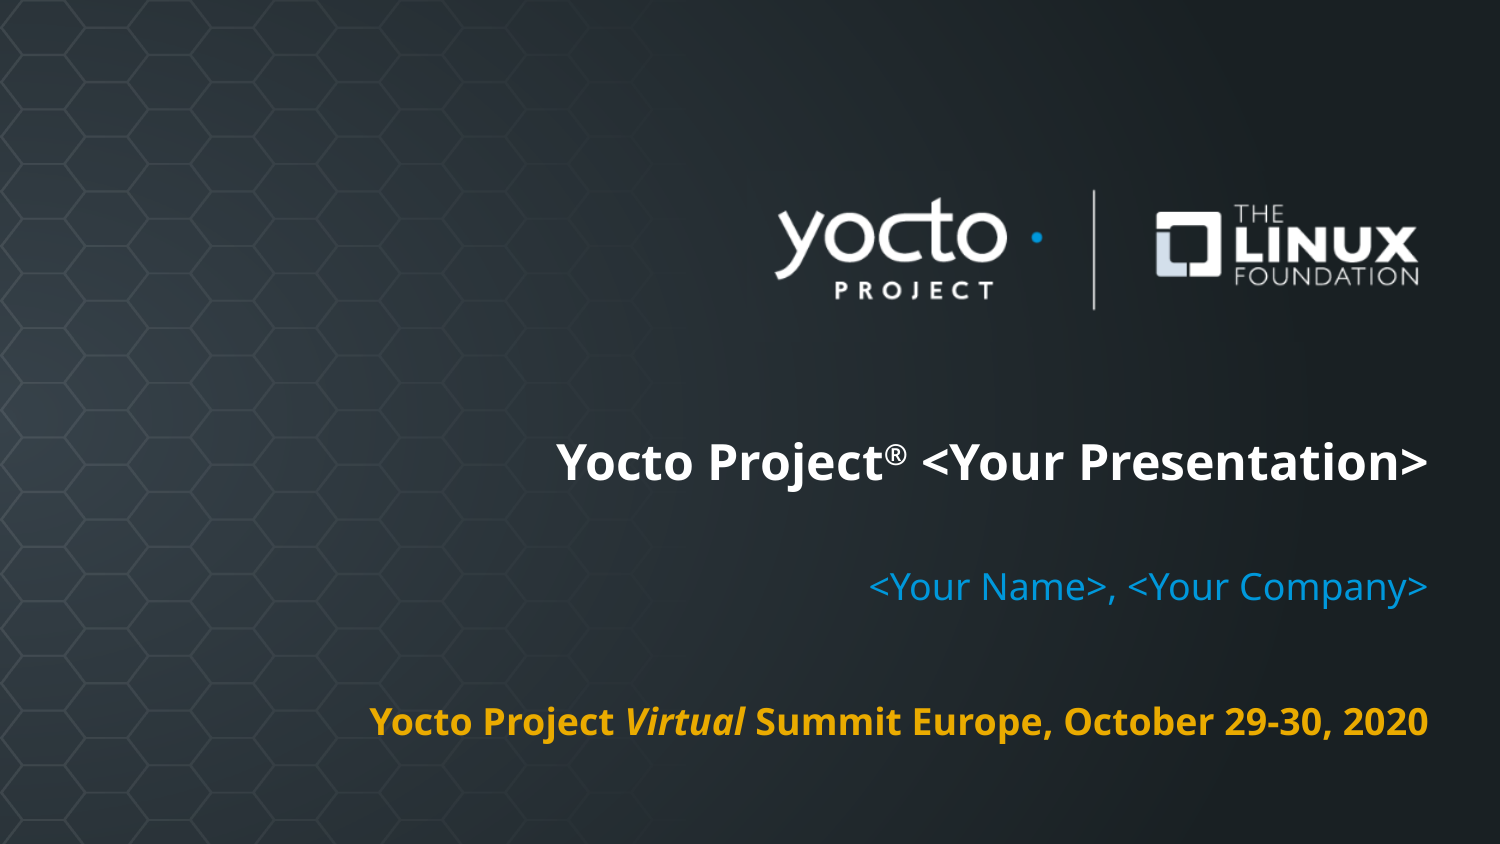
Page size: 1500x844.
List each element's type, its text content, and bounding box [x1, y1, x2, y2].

title Yocto Project® <Your Presentation> [336, 341, 1429, 551]
subtitle <Your Name>, <Your Company> [356, 563, 1429, 672]
list Yocto Project Virtual Summit Europe, October 29-30, 2020 [285, 697, 1430, 779]
picture [0, 0, 1500, 844]
